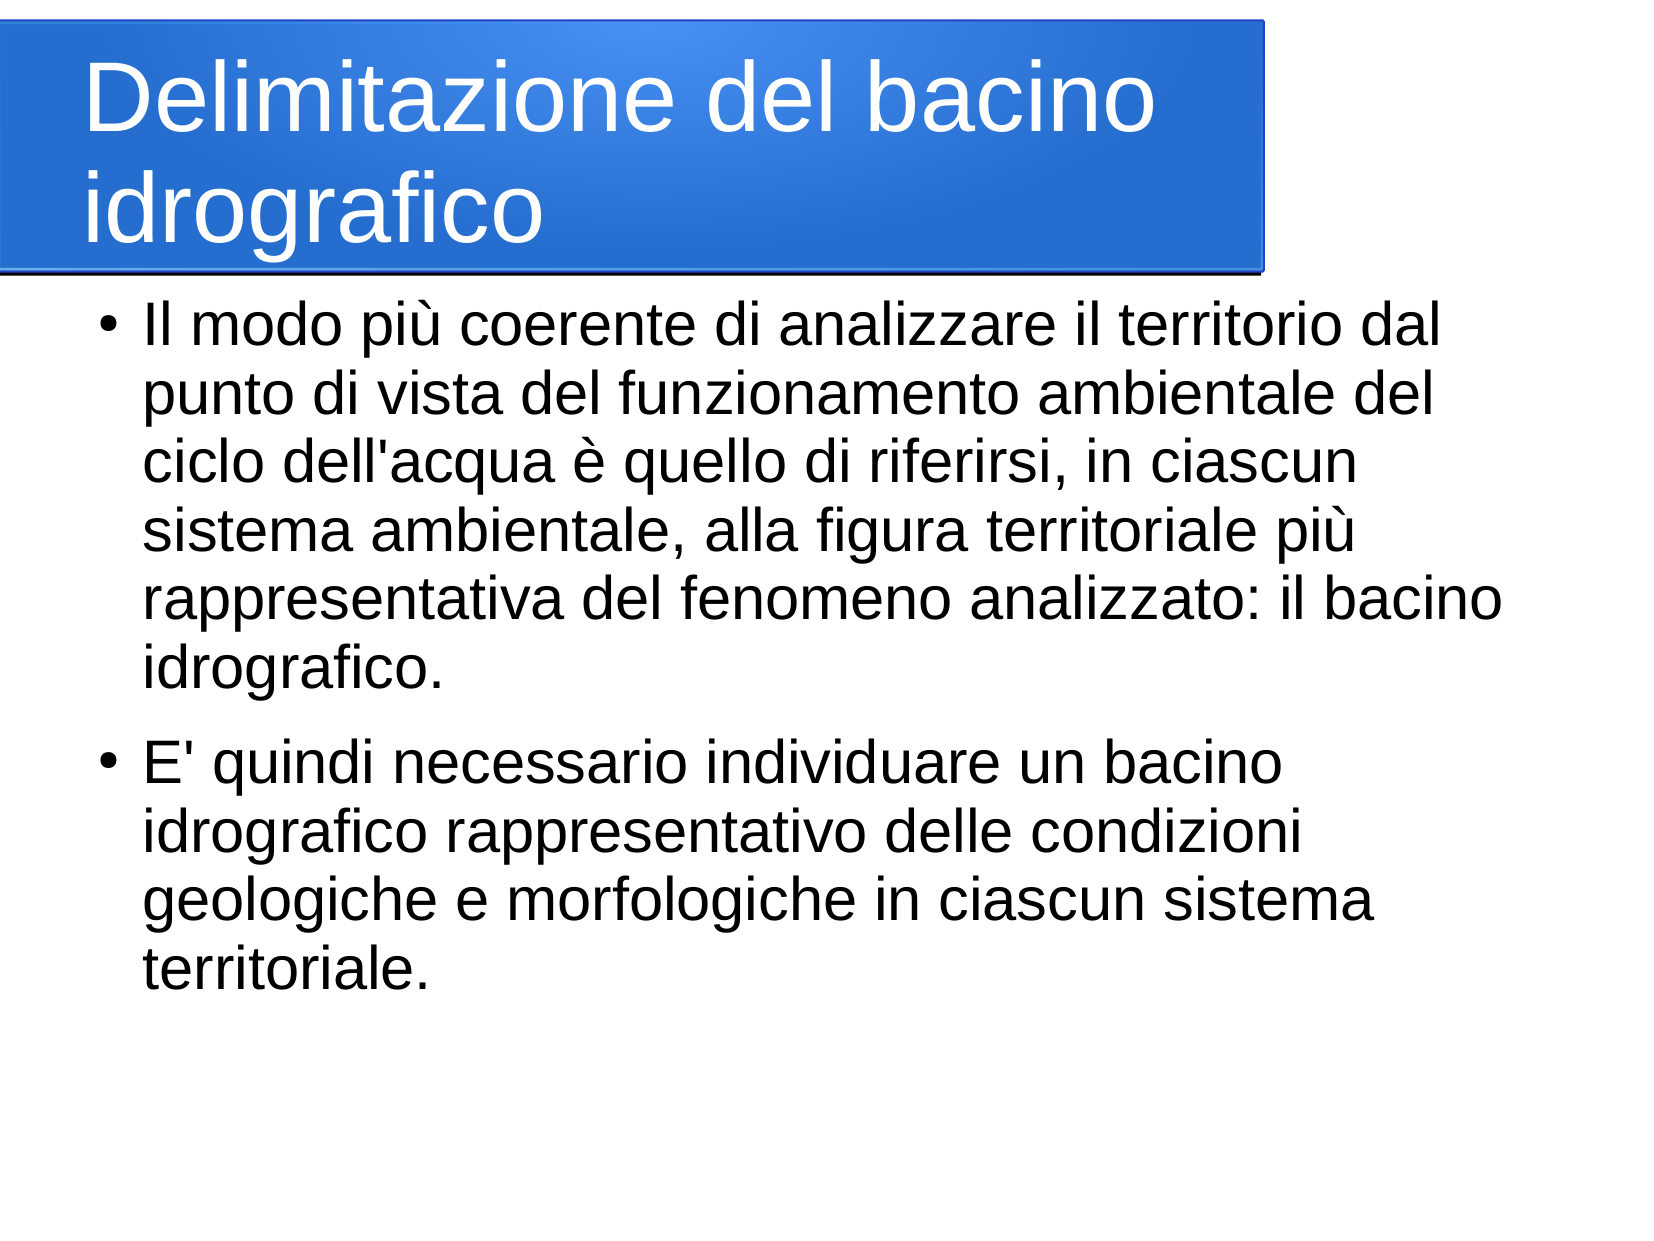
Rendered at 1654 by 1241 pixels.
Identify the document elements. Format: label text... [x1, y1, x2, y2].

title Delimitazione del bacino idrografico [82, 41, 1250, 265]
list Il modo più coerente di analizzare il territorio dal punto di vista del funzionamento ambientale del ciclo dell'acqua è quello di riferirsi, in ciascun sistema ambientale, alla figura territoriale più rappresentativa del fenomeno analizzato: il bacino idrografico. E' quindi necessario individuare un bacino idrografico rappresentativo delle condizioni geologiche e morfologiche in ciascun sistema territoriale. [82, 290, 1538, 1010]
